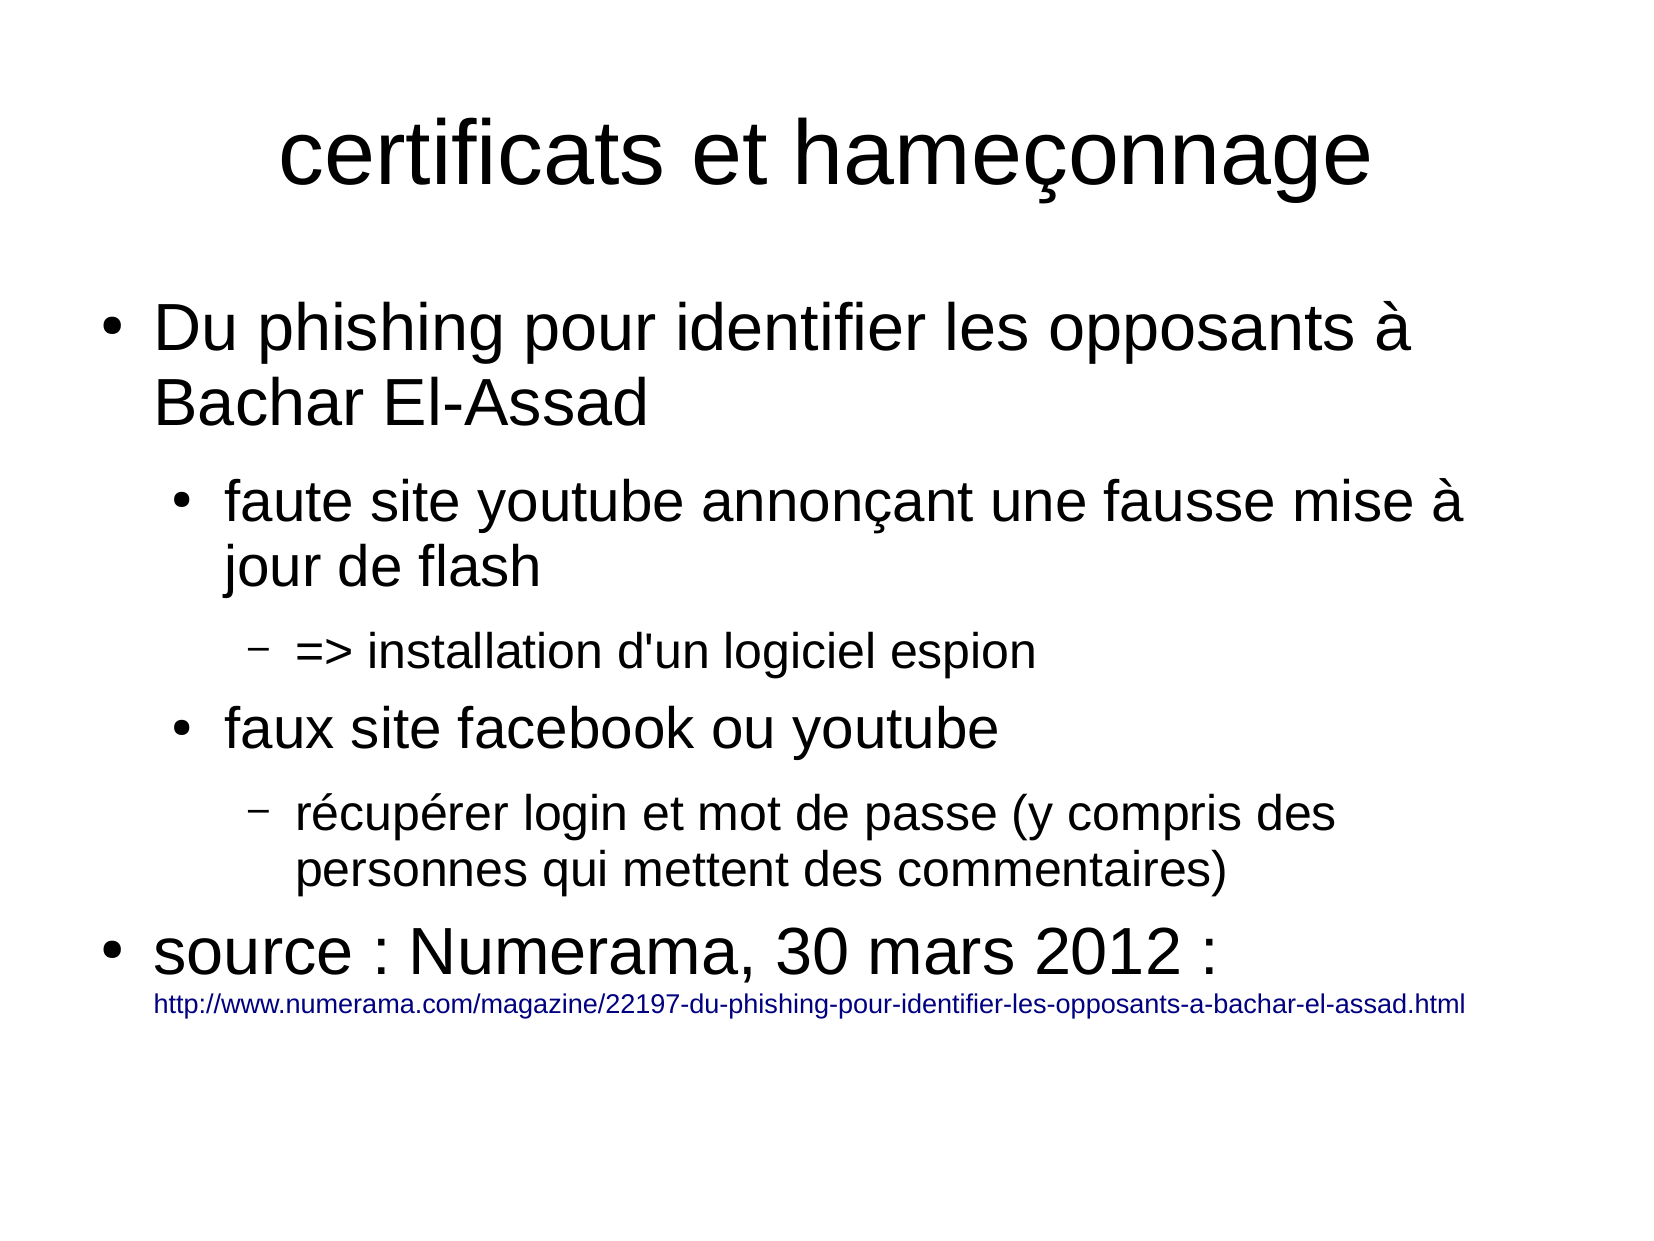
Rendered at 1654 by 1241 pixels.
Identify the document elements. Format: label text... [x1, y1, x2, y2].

title certificats et hameçonnage [82, 49, 1571, 257]
list Du phishing pour identifier les opposants à Bachar El-Assad faute site youtube annonçant une fausse mise à jour de flash => installation d'un logiciel espion faux site facebook ou youtube récupérer login et mot de passe (y compris des personnes qui mettent des commentaires) source : Numerama, 30 mars 2012 : http://www.numerama.com/magazine/22197-du-phishing-pour-identifier-les-opposants-a-bachar-el-assad.html [82, 290, 1571, 1109]
